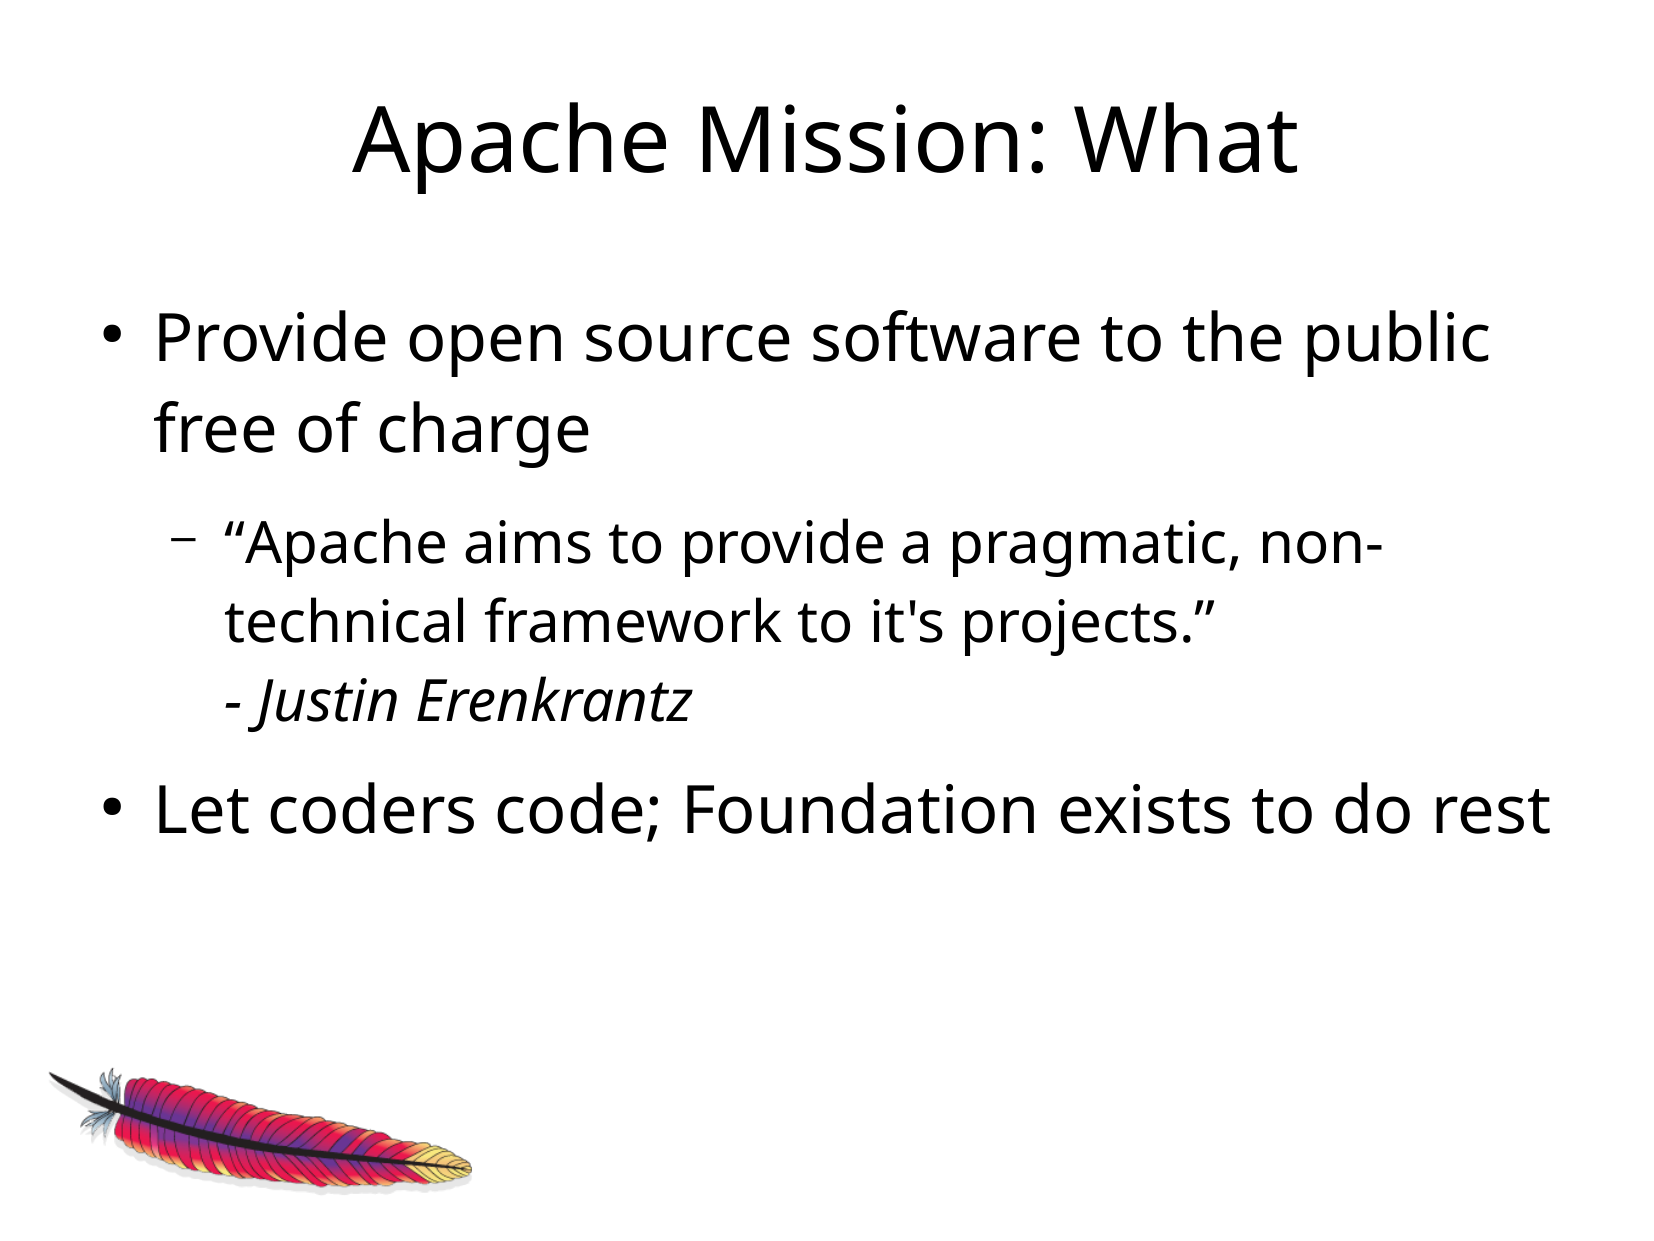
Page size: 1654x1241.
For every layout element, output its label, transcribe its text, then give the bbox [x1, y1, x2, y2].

title Apache Mission: What [82, 49, 1571, 226]
picture [45, 1064, 477, 1200]
list Provide open source software to the public free of charge “Apache aims to provide a pragmatic, non-technical framework to it's projects.” - Justin Erenkrantz Let coders code; Foundation exists to do rest [82, 290, 1571, 1109]
